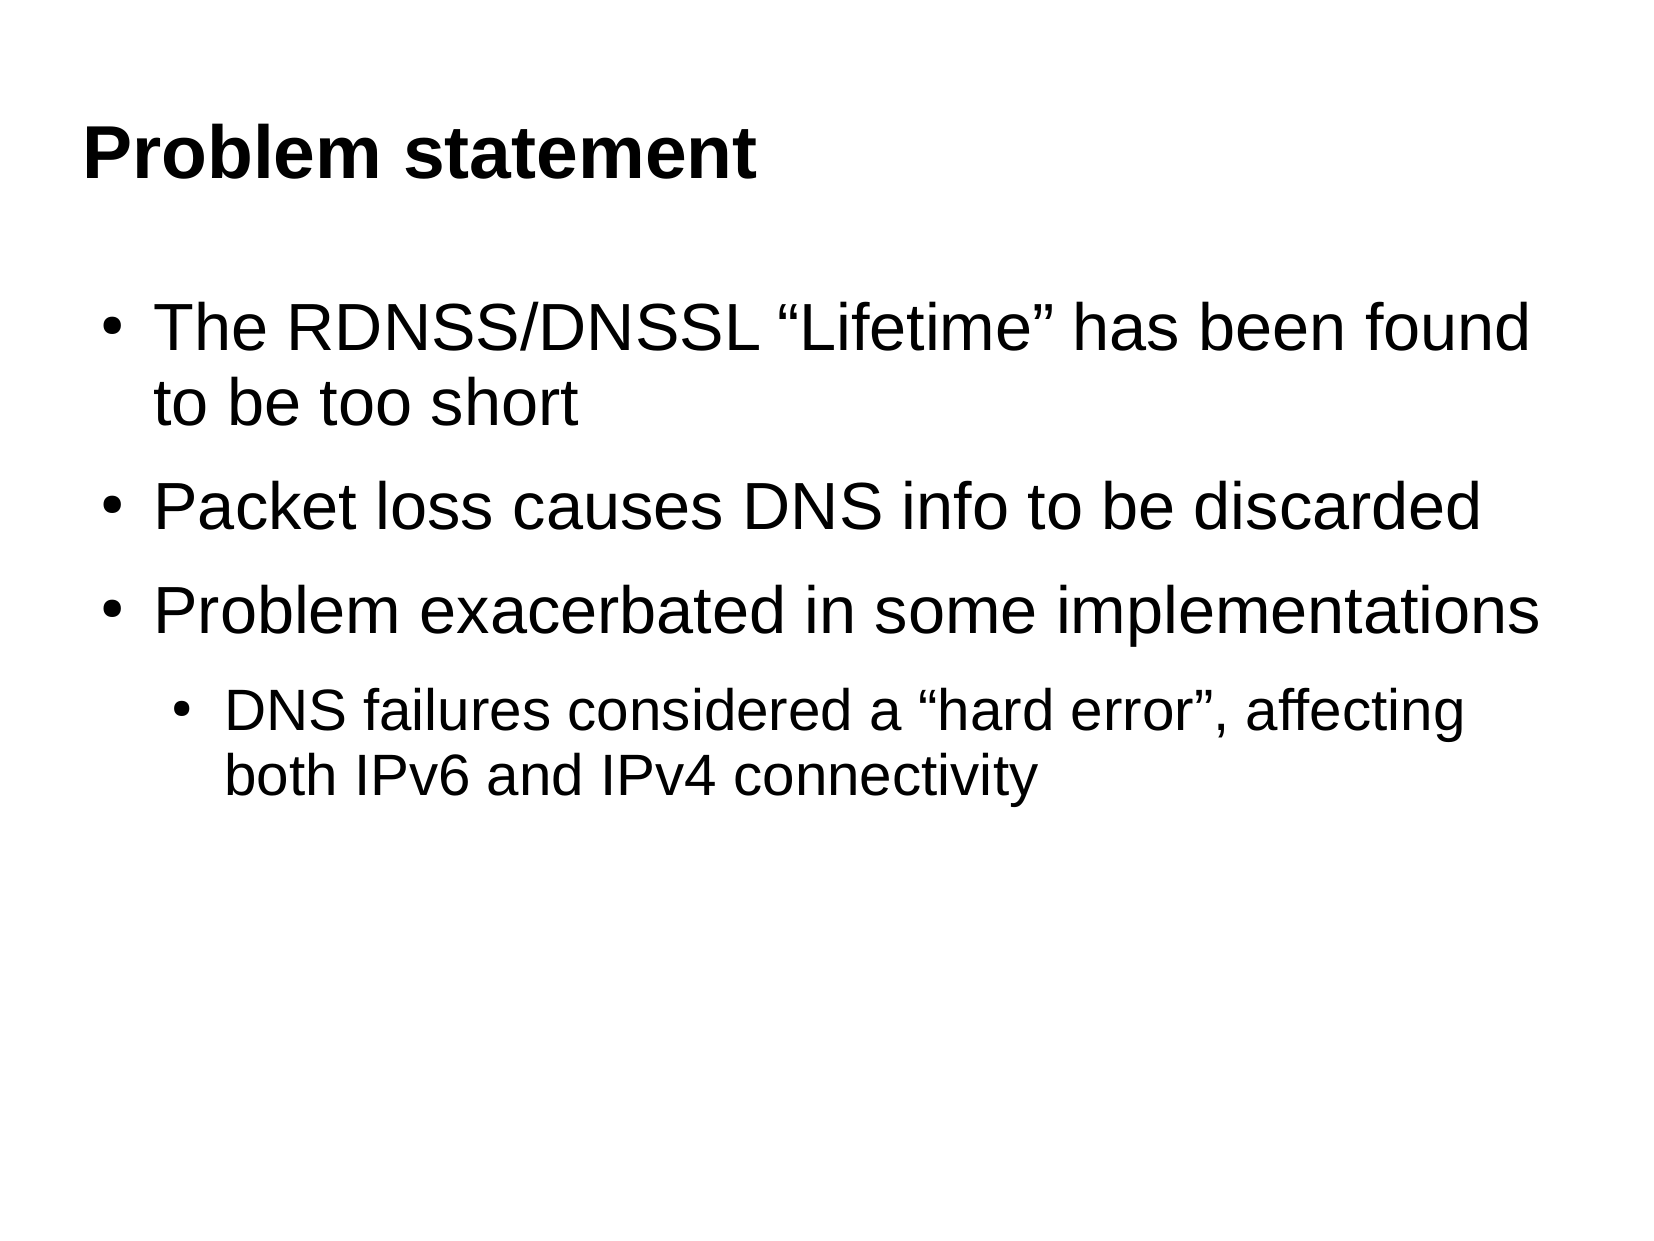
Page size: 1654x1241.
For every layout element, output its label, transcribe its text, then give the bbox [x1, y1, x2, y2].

list The RDNSS/DNSSL “Lifetime” has been found to be too short Packet loss causes DNS info to be discarded Problem exacerbated in some implementations DNS failures considered a “hard error”, affecting both IPv6 and IPv4 connectivity [82, 290, 1571, 1109]
title Problem statement [82, 49, 1571, 257]
